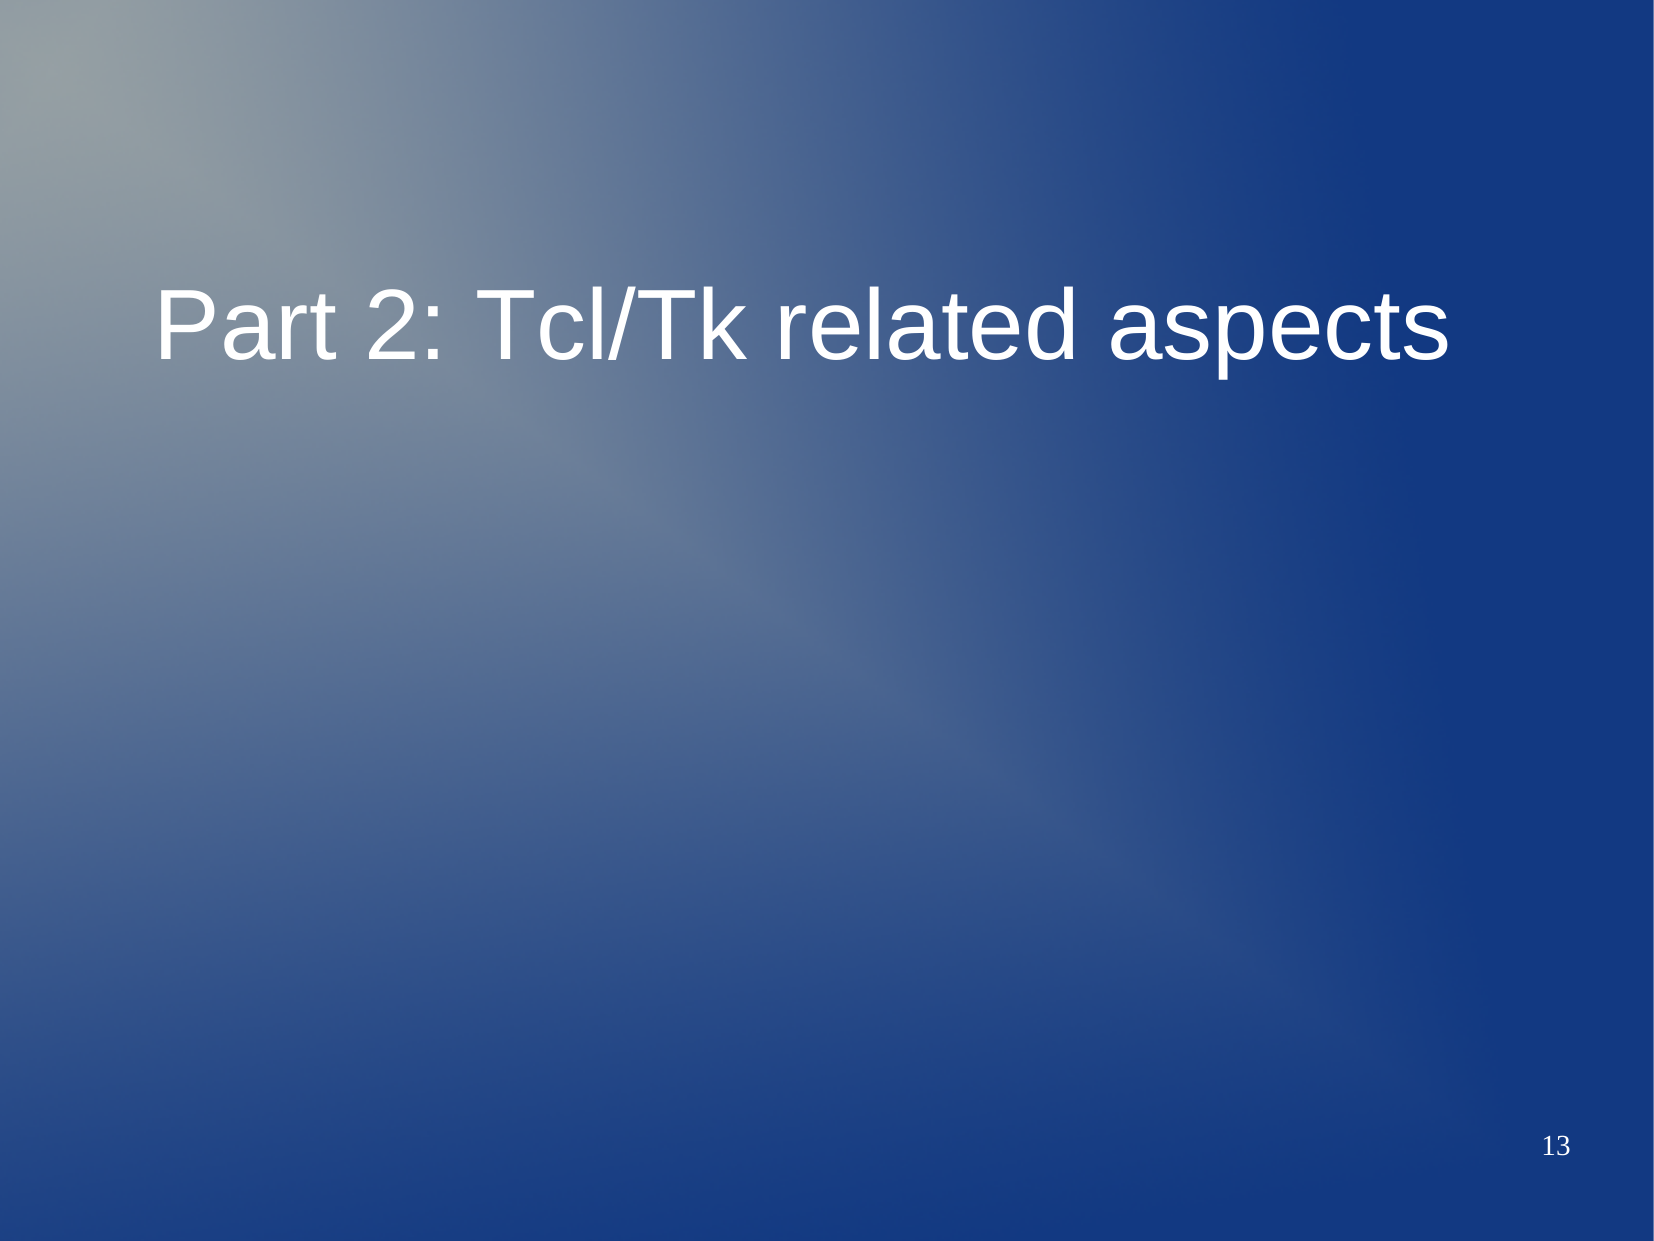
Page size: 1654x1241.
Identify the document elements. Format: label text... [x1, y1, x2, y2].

title Part 2: Tcl/Tk related aspects [59, 236, 1548, 414]
picture [0, 0, 1654, 1241]
